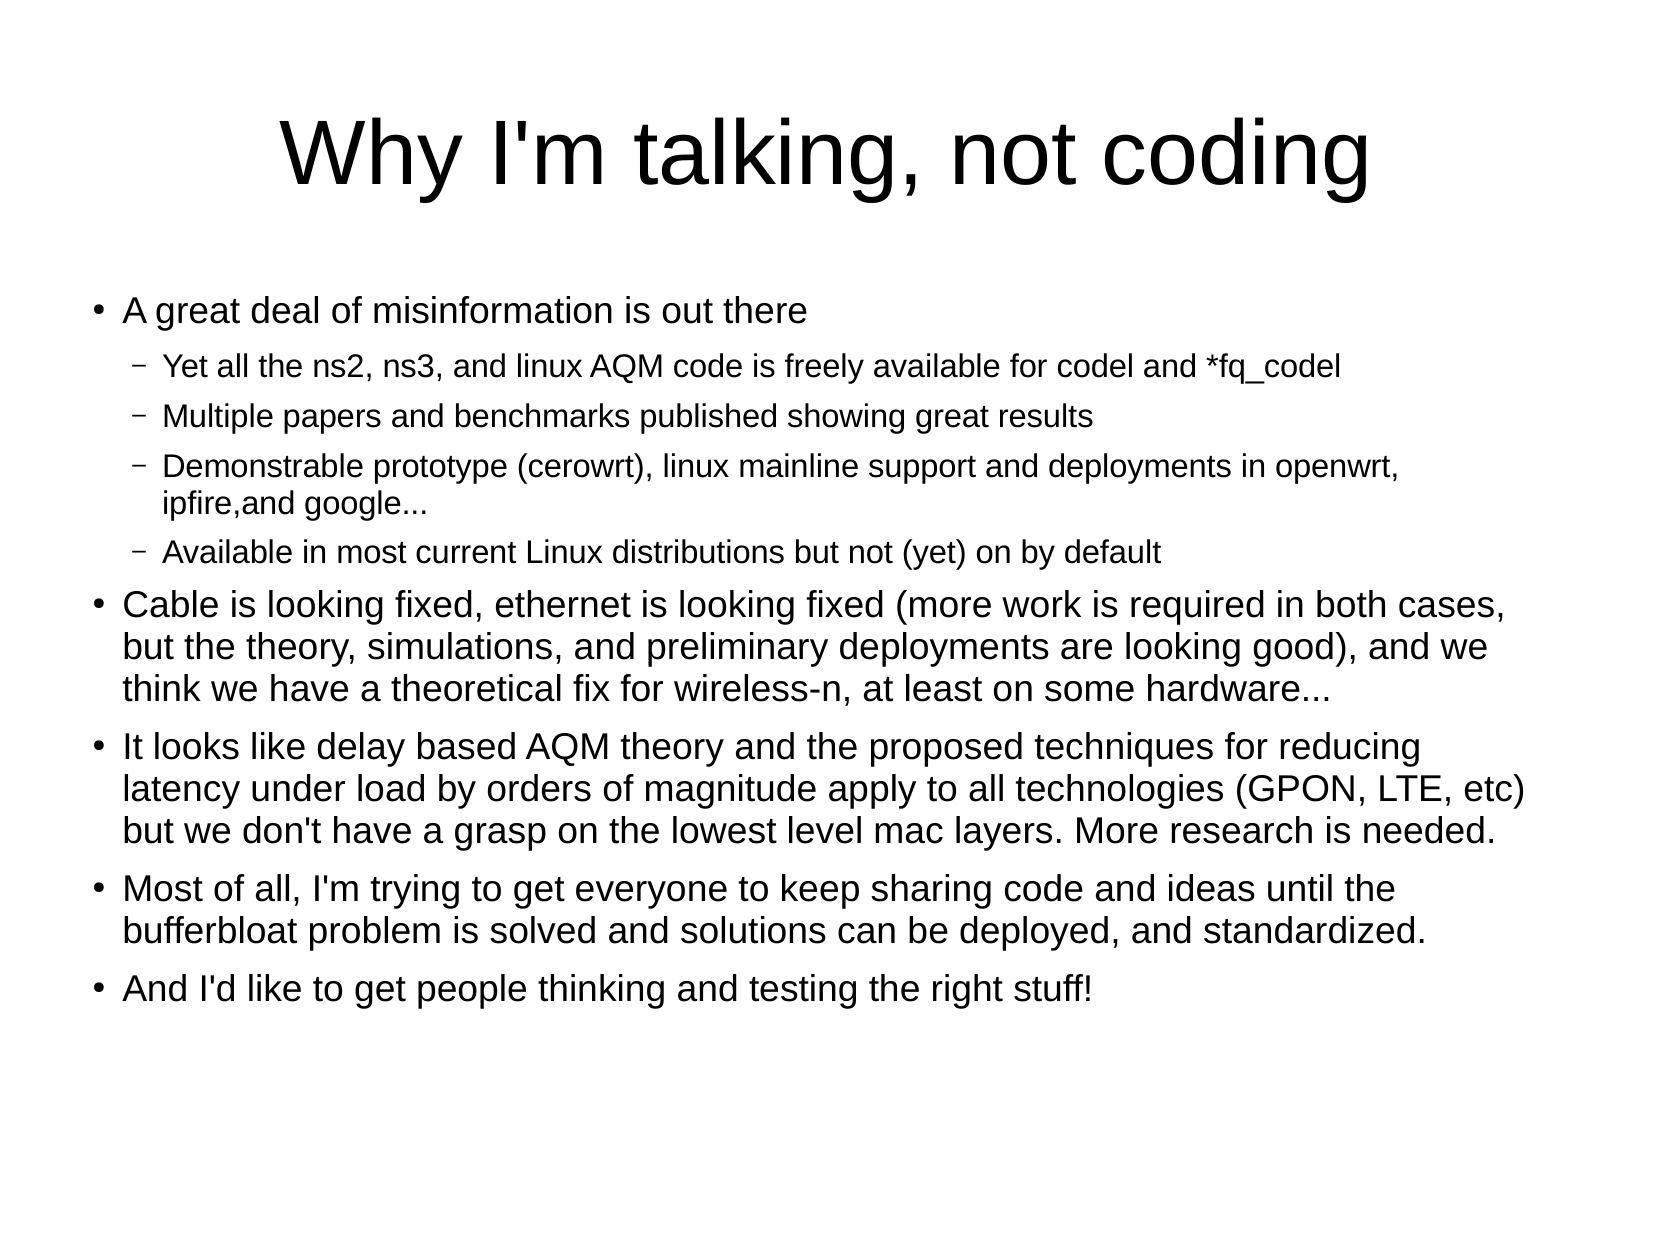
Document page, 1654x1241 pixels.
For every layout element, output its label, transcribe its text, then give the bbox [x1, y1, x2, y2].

list A great deal of misinformation is out there Yet all the ns2, ns3, and linux AQM code is freely available for codel and *fq_codel Multiple papers and benchmarks published showing great results Demonstrable prototype (cerowrt), linux mainline support and deployments in openwrt, ipfire,and google... Available in most current Linux distributions but not (yet) on by default Cable is looking fixed, ethernet is looking fixed (more work is required in both cases, but the theory, simulations, and preliminary deployments are looking good), and we think we have a theoretical fix for wireless-n, at least on some hardware... It looks like delay based AQM theory and the proposed techniques for reducing latency under load by orders of magnitude apply to all technologies (GPON, LTE, etc) but we don't have a grasp on the lowest level mac layers. More research is needed. Most of all, I'm trying to get everyone to keep sharing code and ideas until the bufferbloat problem is solved and solutions can be deployed, and standardized. And I'd like to get people thinking and testing the right stuff! [82, 290, 1538, 1010]
title Why I'm talking, not coding [82, 49, 1571, 257]
